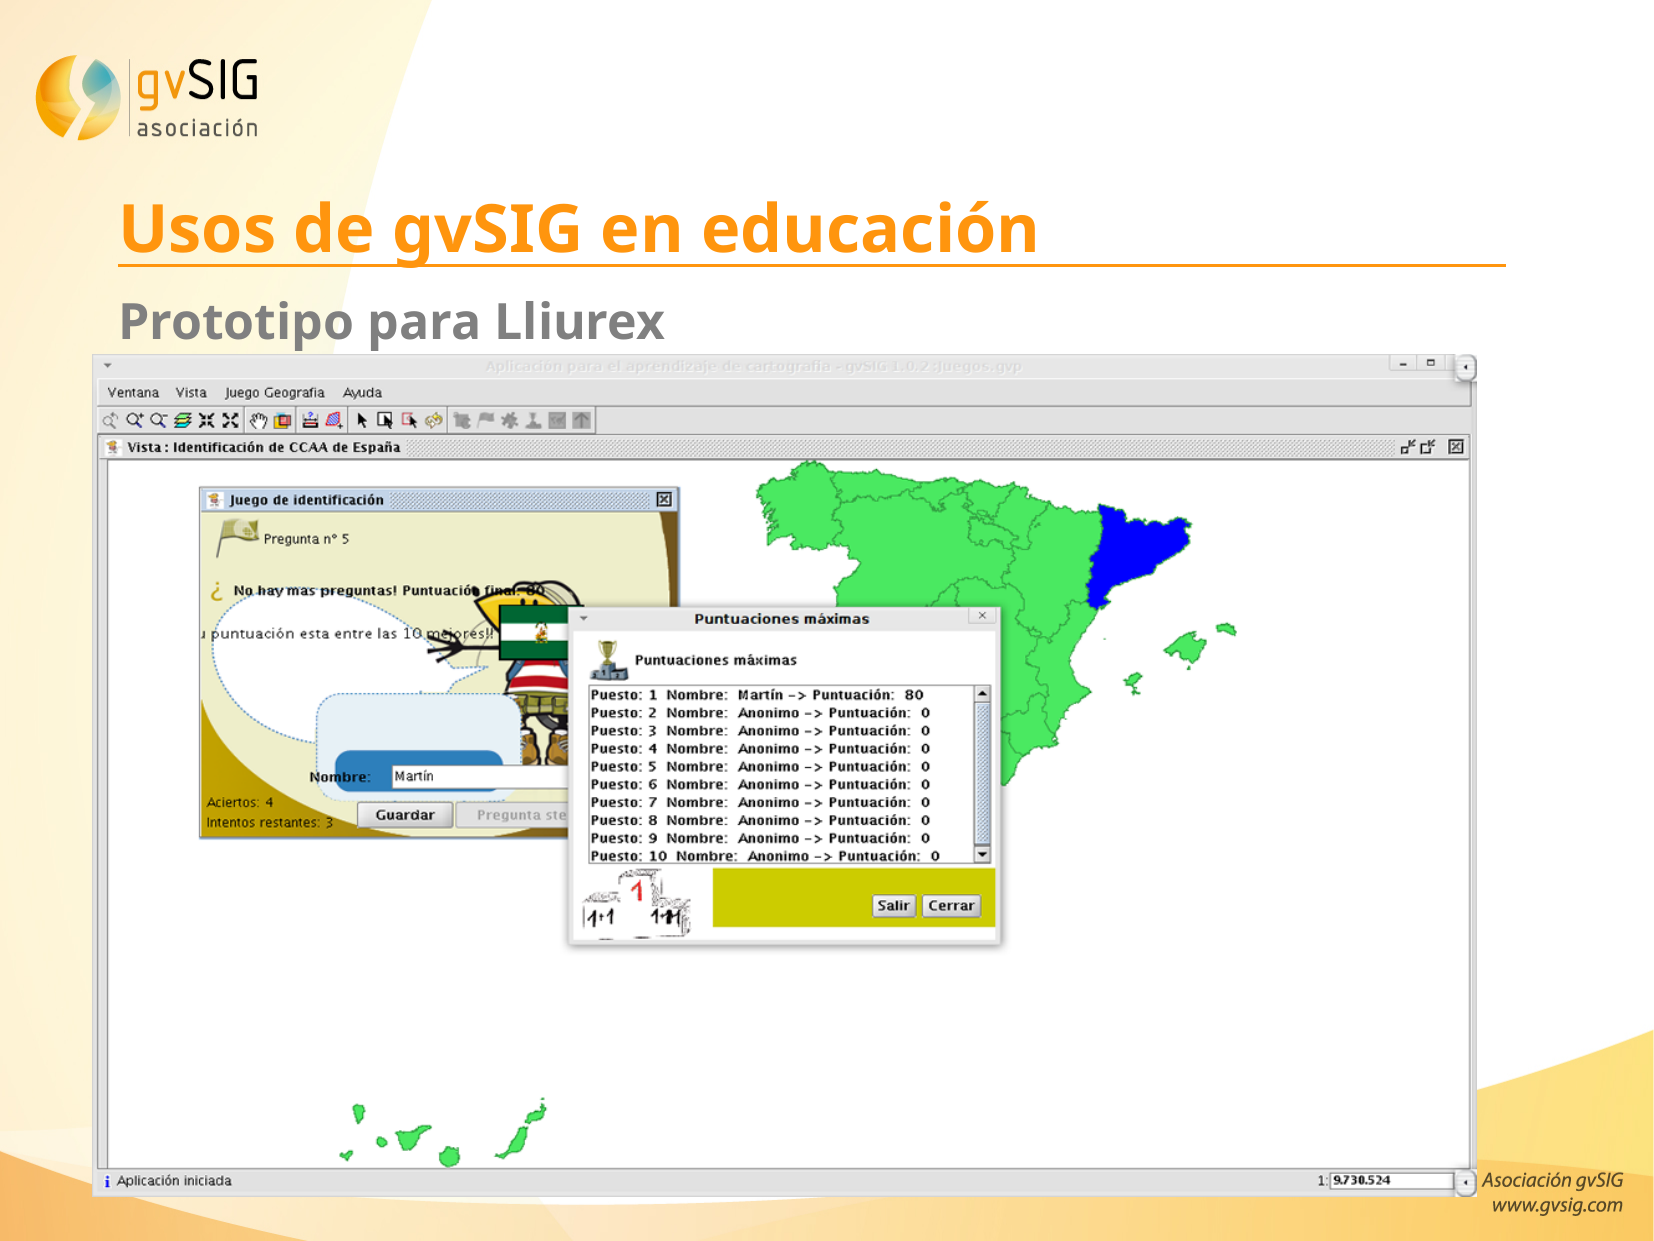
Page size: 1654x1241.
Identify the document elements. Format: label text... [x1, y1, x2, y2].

title Prototipo para Lliurex [118, 276, 1359, 354]
picture [0, 0, 1654, 1241]
title Usos de gvSIG en educación [118, 177, 1607, 276]
